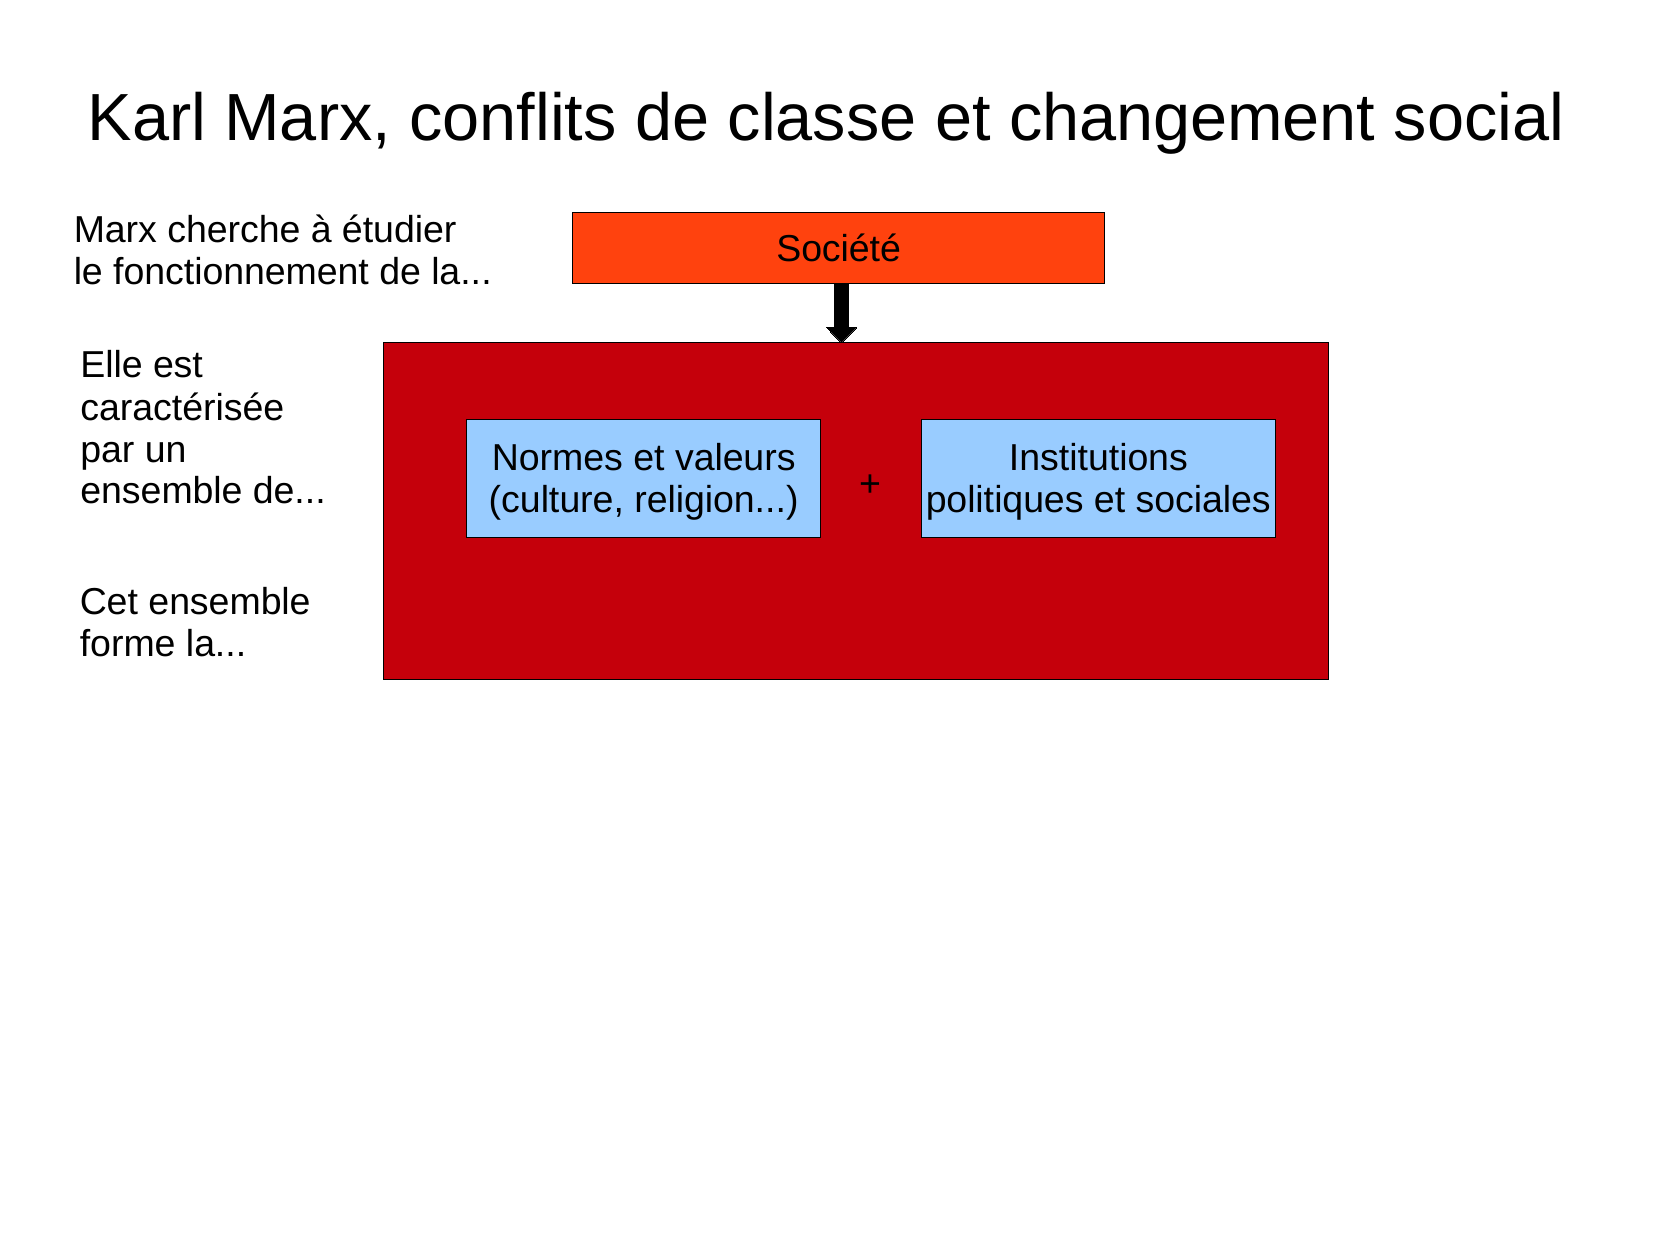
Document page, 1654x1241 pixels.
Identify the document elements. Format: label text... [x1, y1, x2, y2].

text_box Institutions politiques et sociales [921, 419, 1276, 538]
title Karl Marx, conflits de classe et changement social [82, 56, 1571, 178]
text_box Cet ensemble forme la... [64, 572, 360, 672]
text_box Société [572, 212, 1105, 284]
text_box Marx cherche à étudier le fonctionnement de la... [59, 200, 519, 438]
text_box Normes et valeurs (culture, religion...) [466, 419, 821, 538]
text_box [383, 283, 1329, 680]
text_box + [844, 454, 897, 512]
text_box Elle est caractérisée par un ensemble de... [65, 336, 342, 520]
